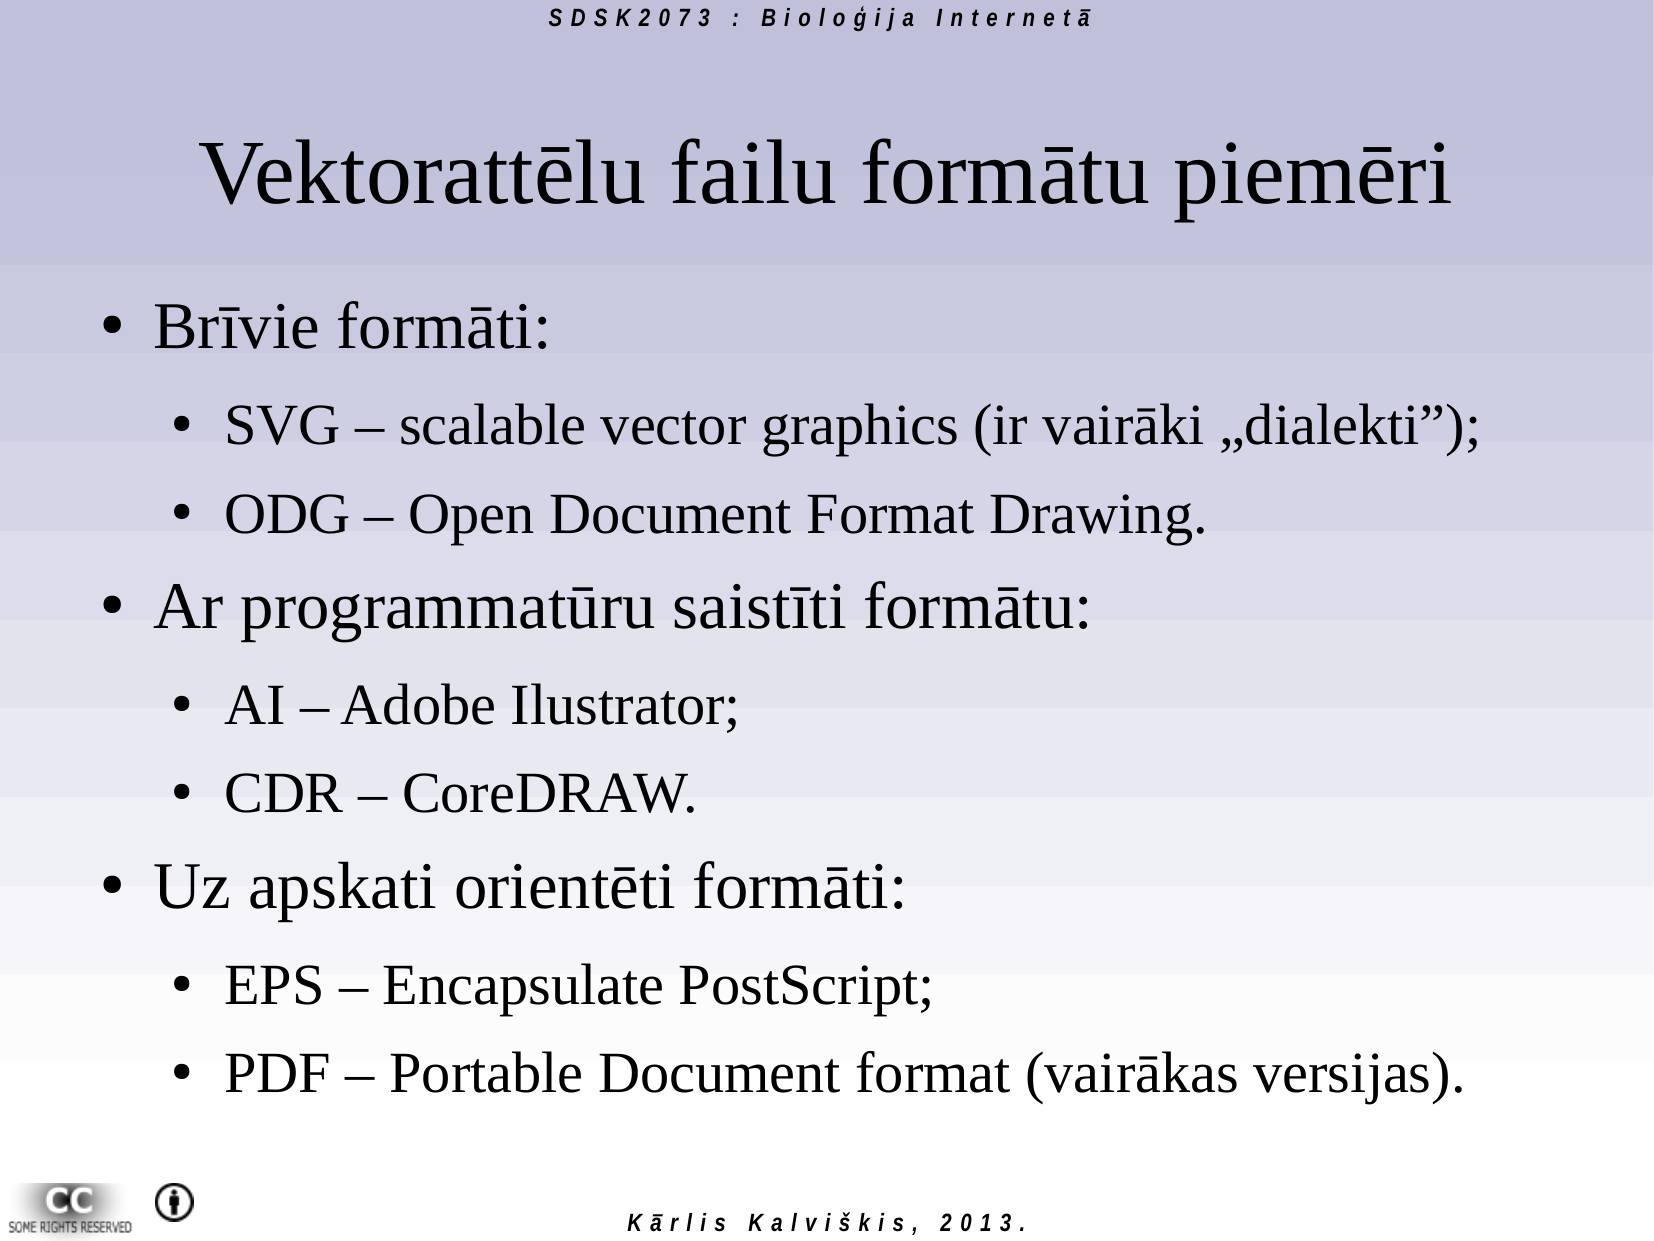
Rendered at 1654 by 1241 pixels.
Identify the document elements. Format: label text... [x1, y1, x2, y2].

picture [0, 0, 1654, 1241]
list Brīvie formāti: SVG – scalable vector graphics (ir vairāki „dialekti”); ODG – Open Document Format Drawing. Ar programmatūru saistīti formātu: AI – Adobe Ilustrator; CDR – CoreDRAW. Uz apskati orientēti formāti: EPS – Encapsulate PostScript; PDF – Portable Document format (vairākas versijas). [82, 289, 1571, 1113]
title Vektorattēlu failu formātu piemēri [29, 49, 1625, 296]
